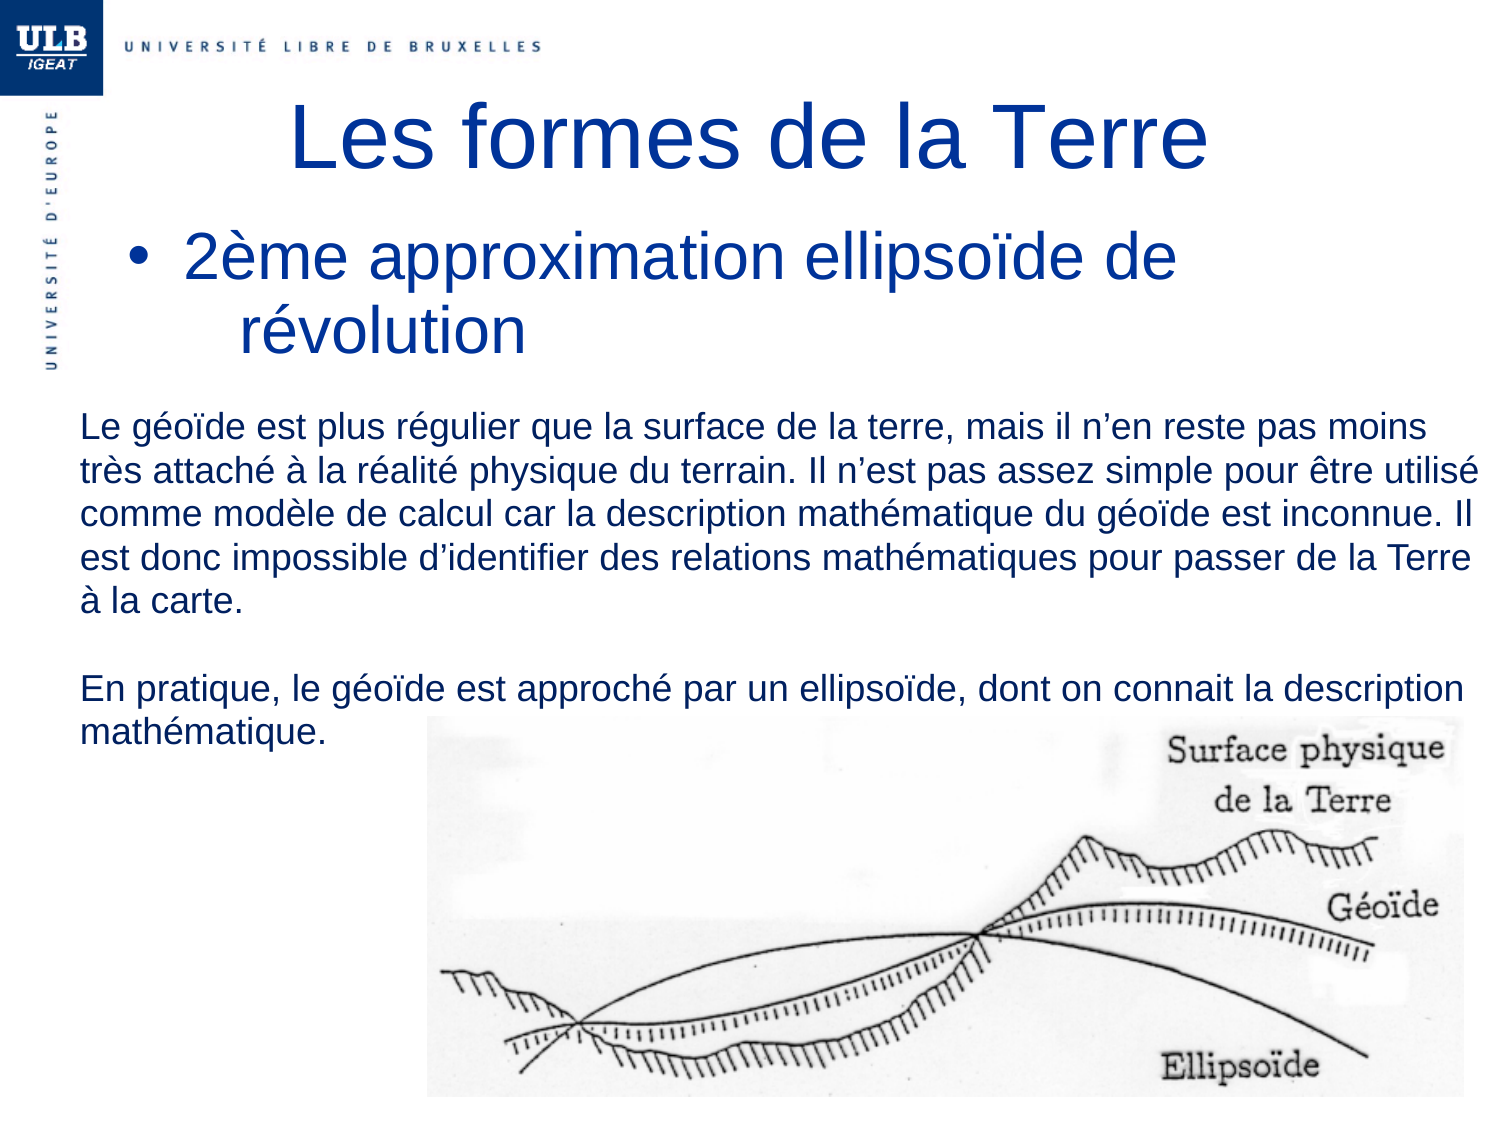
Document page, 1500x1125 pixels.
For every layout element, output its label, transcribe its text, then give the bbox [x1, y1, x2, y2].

title Les formes de la Terre [112, 78, 1388, 197]
picture [0, 0, 1500, 1125]
text_box Le géoïde est plus régulier que la surface de la terre, mais il n’en reste pas moins très attaché à la réalité physique du terrain. Il n’est pas assez simple pour être utilisé comme modèle de calcul car la description mathématique du géoïde est inconnue. Il est donc impossible d’identifier des relations mathématiques pour passer de la Terre à la carte. En pratique, le géoïde est approché par un ellipsoïde, dont on connait la description mathématique. [65, 397, 1500, 761]
list 2ème approximation ellipsoïde de révolution [112, 212, 1388, 397]
